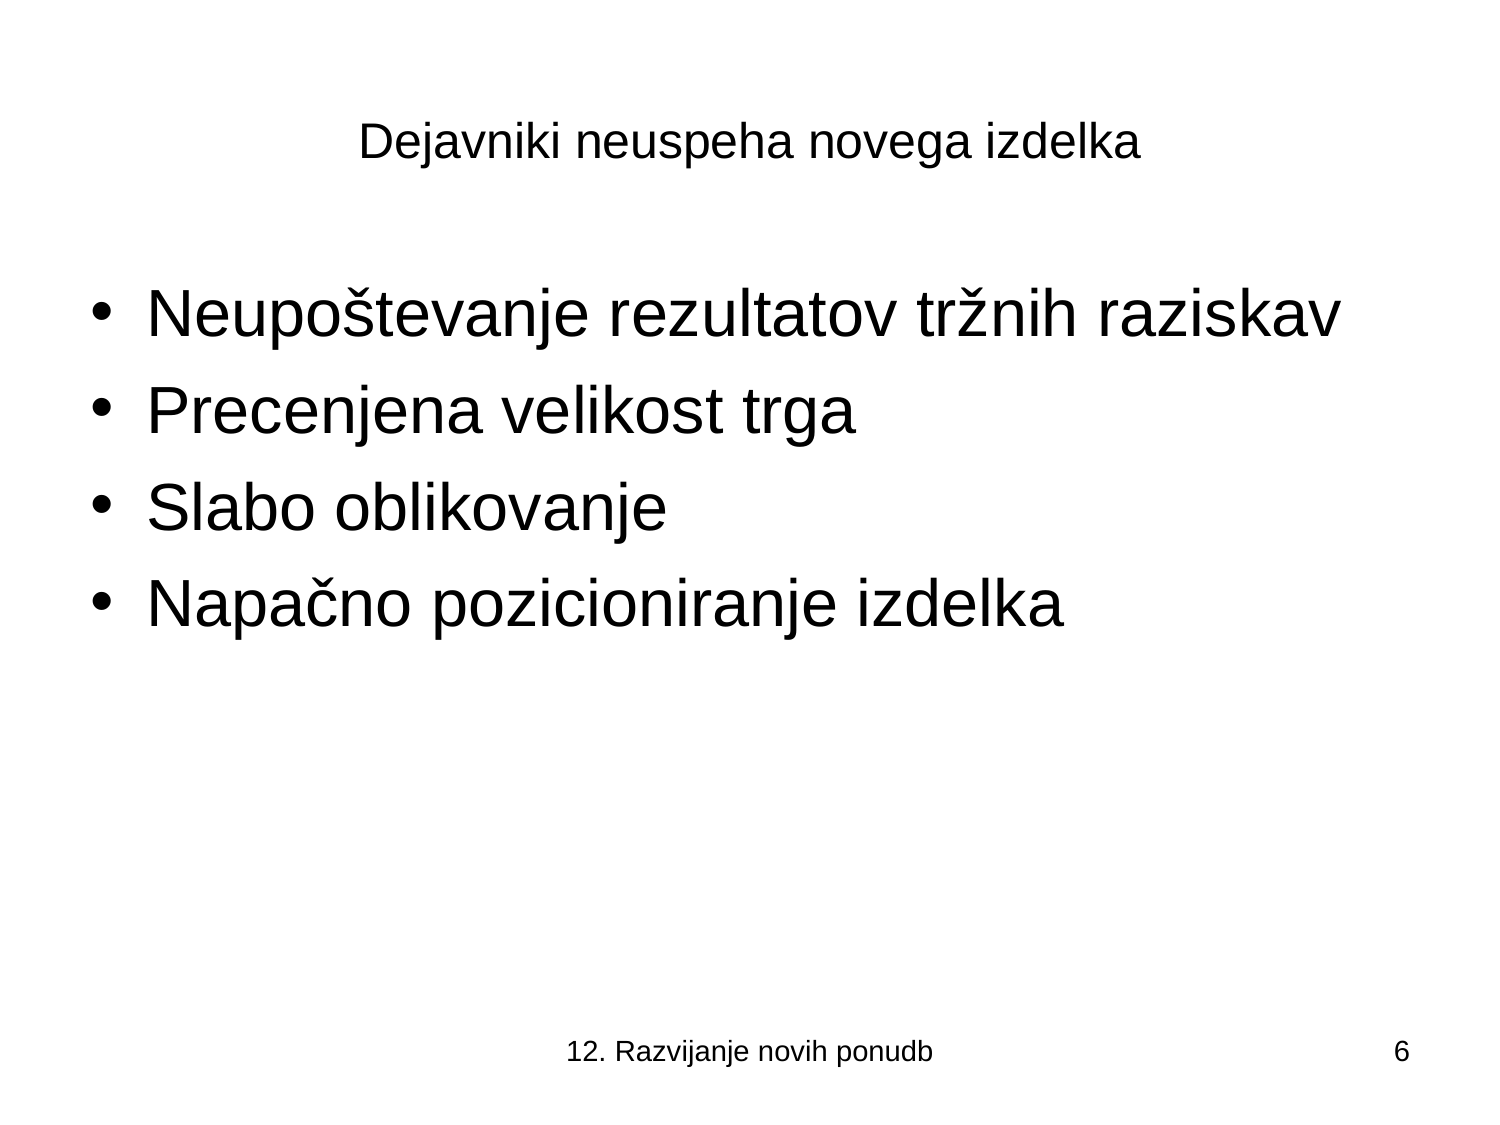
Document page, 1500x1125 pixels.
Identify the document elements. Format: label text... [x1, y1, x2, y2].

list Neupoštevanje rezultatov tržnih raziskav Precenjena velikost trga Slabo oblikovanje Napačno pozicioniranje izdelka [75, 262, 1426, 1006]
title Dejavniki neuspeha novega izdelka [75, 45, 1426, 233]
text_box 12. Razvijanje novih ponudb [512, 1024, 988, 1103]
text_box <number> [1074, 1024, 1426, 1103]
